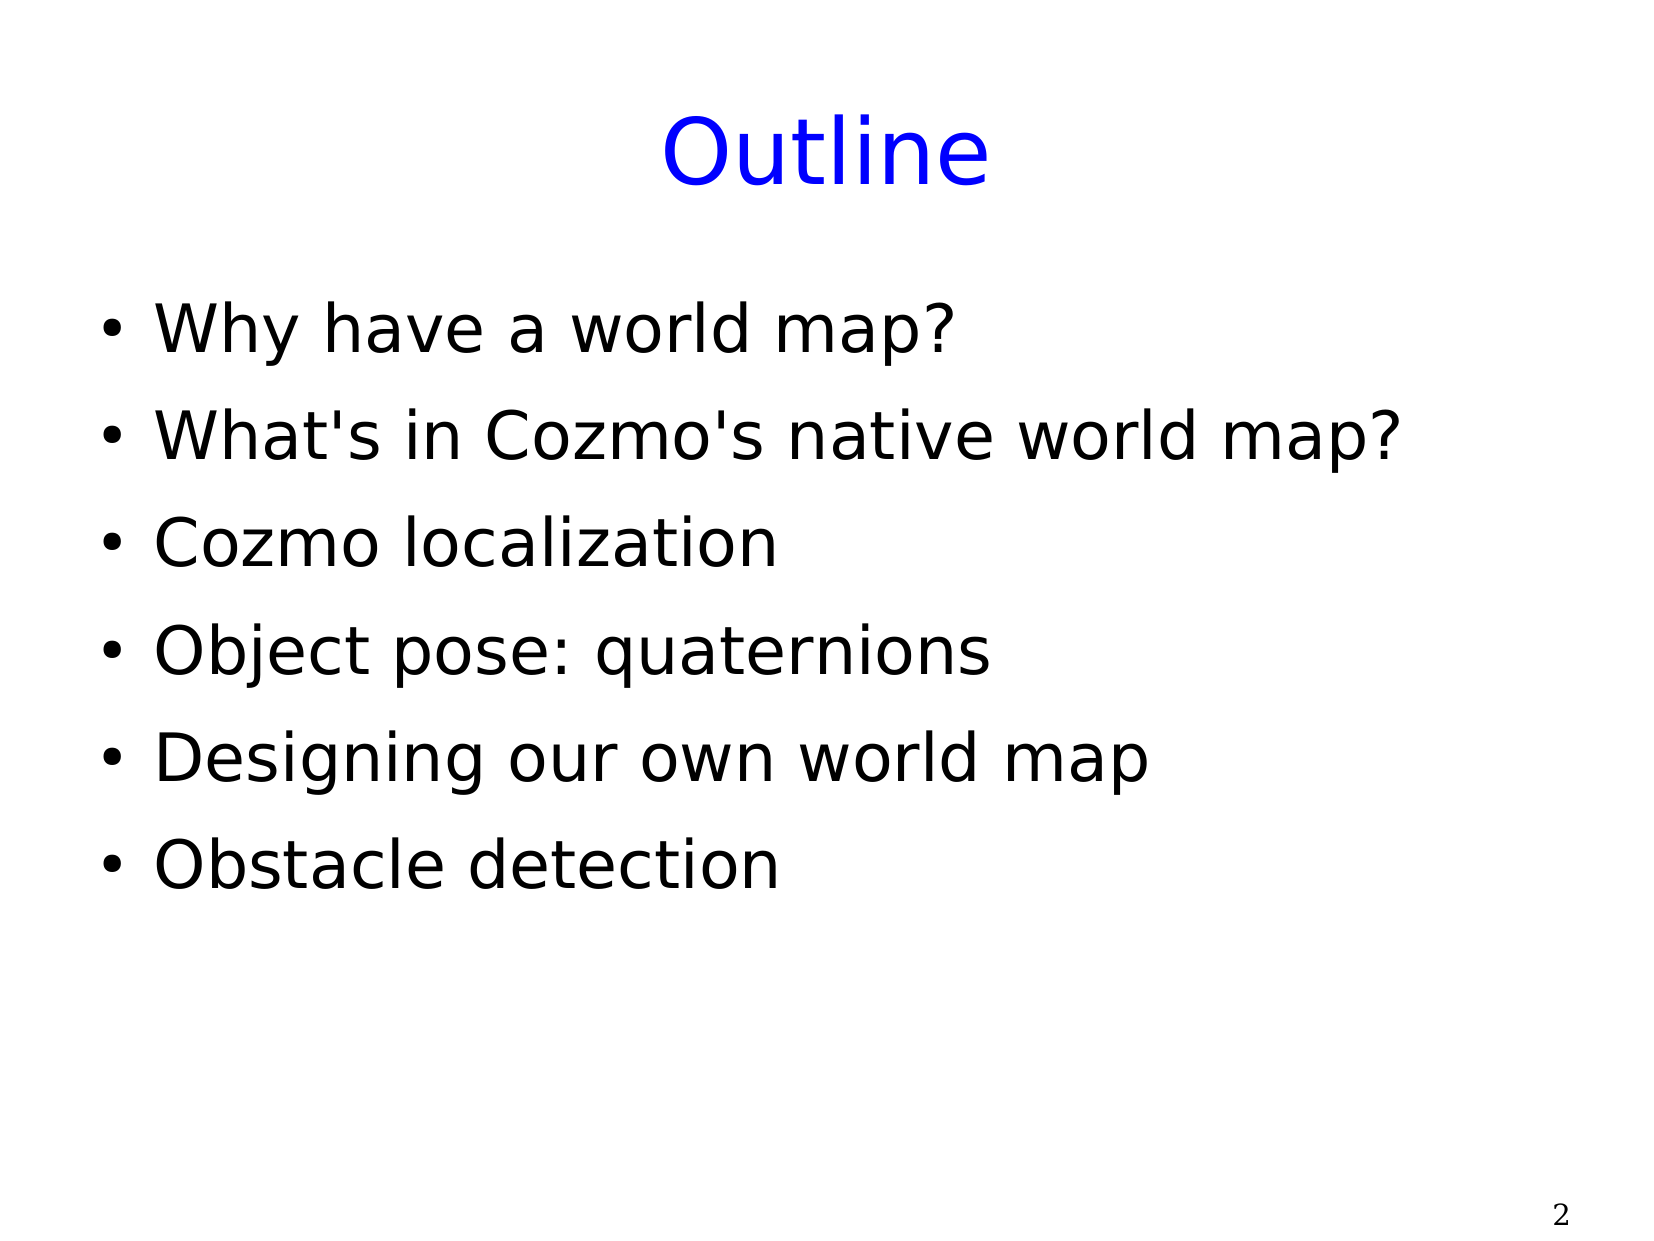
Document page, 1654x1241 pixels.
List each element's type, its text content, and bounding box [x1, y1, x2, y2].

list Why have a world map? What's in Cozmo's native world map? Cozmo localization Object pose: quaternions Designing our own world map Obstacle detection [82, 290, 1571, 1109]
title Outline [82, 49, 1571, 257]
